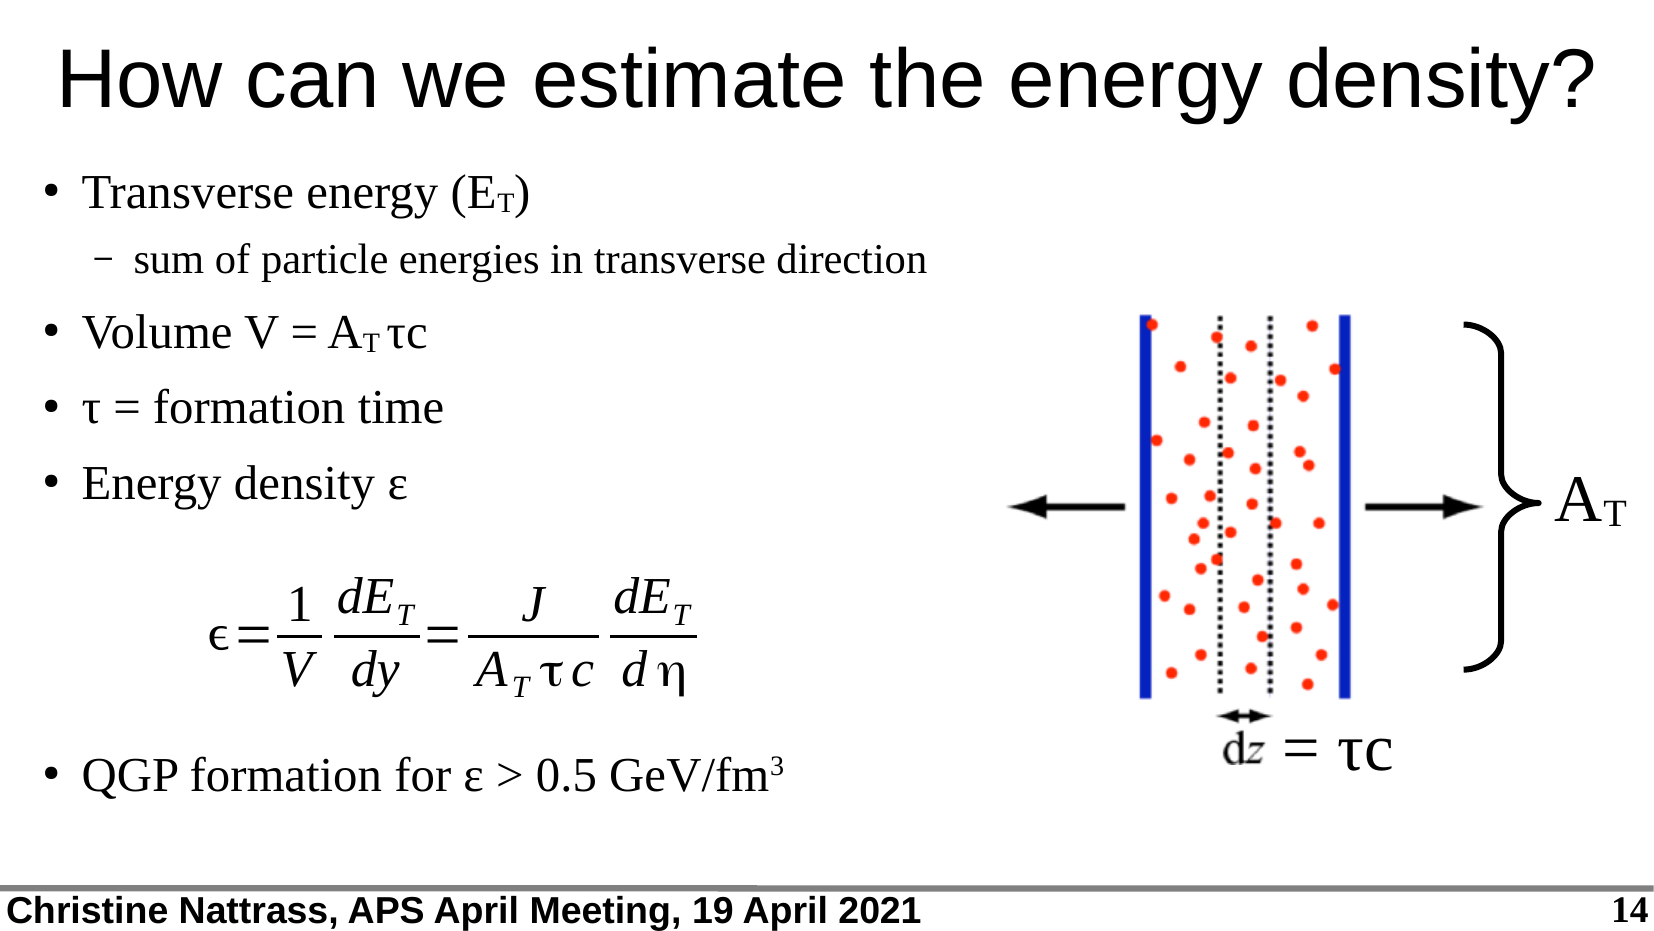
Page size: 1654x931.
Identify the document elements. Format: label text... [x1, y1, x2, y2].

text_box AT [1555, 461, 1654, 573]
list Transverse energy (ET) sum of particle energies in transverse direction Volume V = AT τc τ = formation time Energy density ε QGP formation for ε > 0.5 GeV/fm3 [30, 165, 976, 811]
chart [200, 566, 706, 706]
picture [1005, 314, 1486, 766]
text_box = τc [1282, 710, 1441, 800]
title How can we estimate the energy density? [0, 19, 1654, 138]
